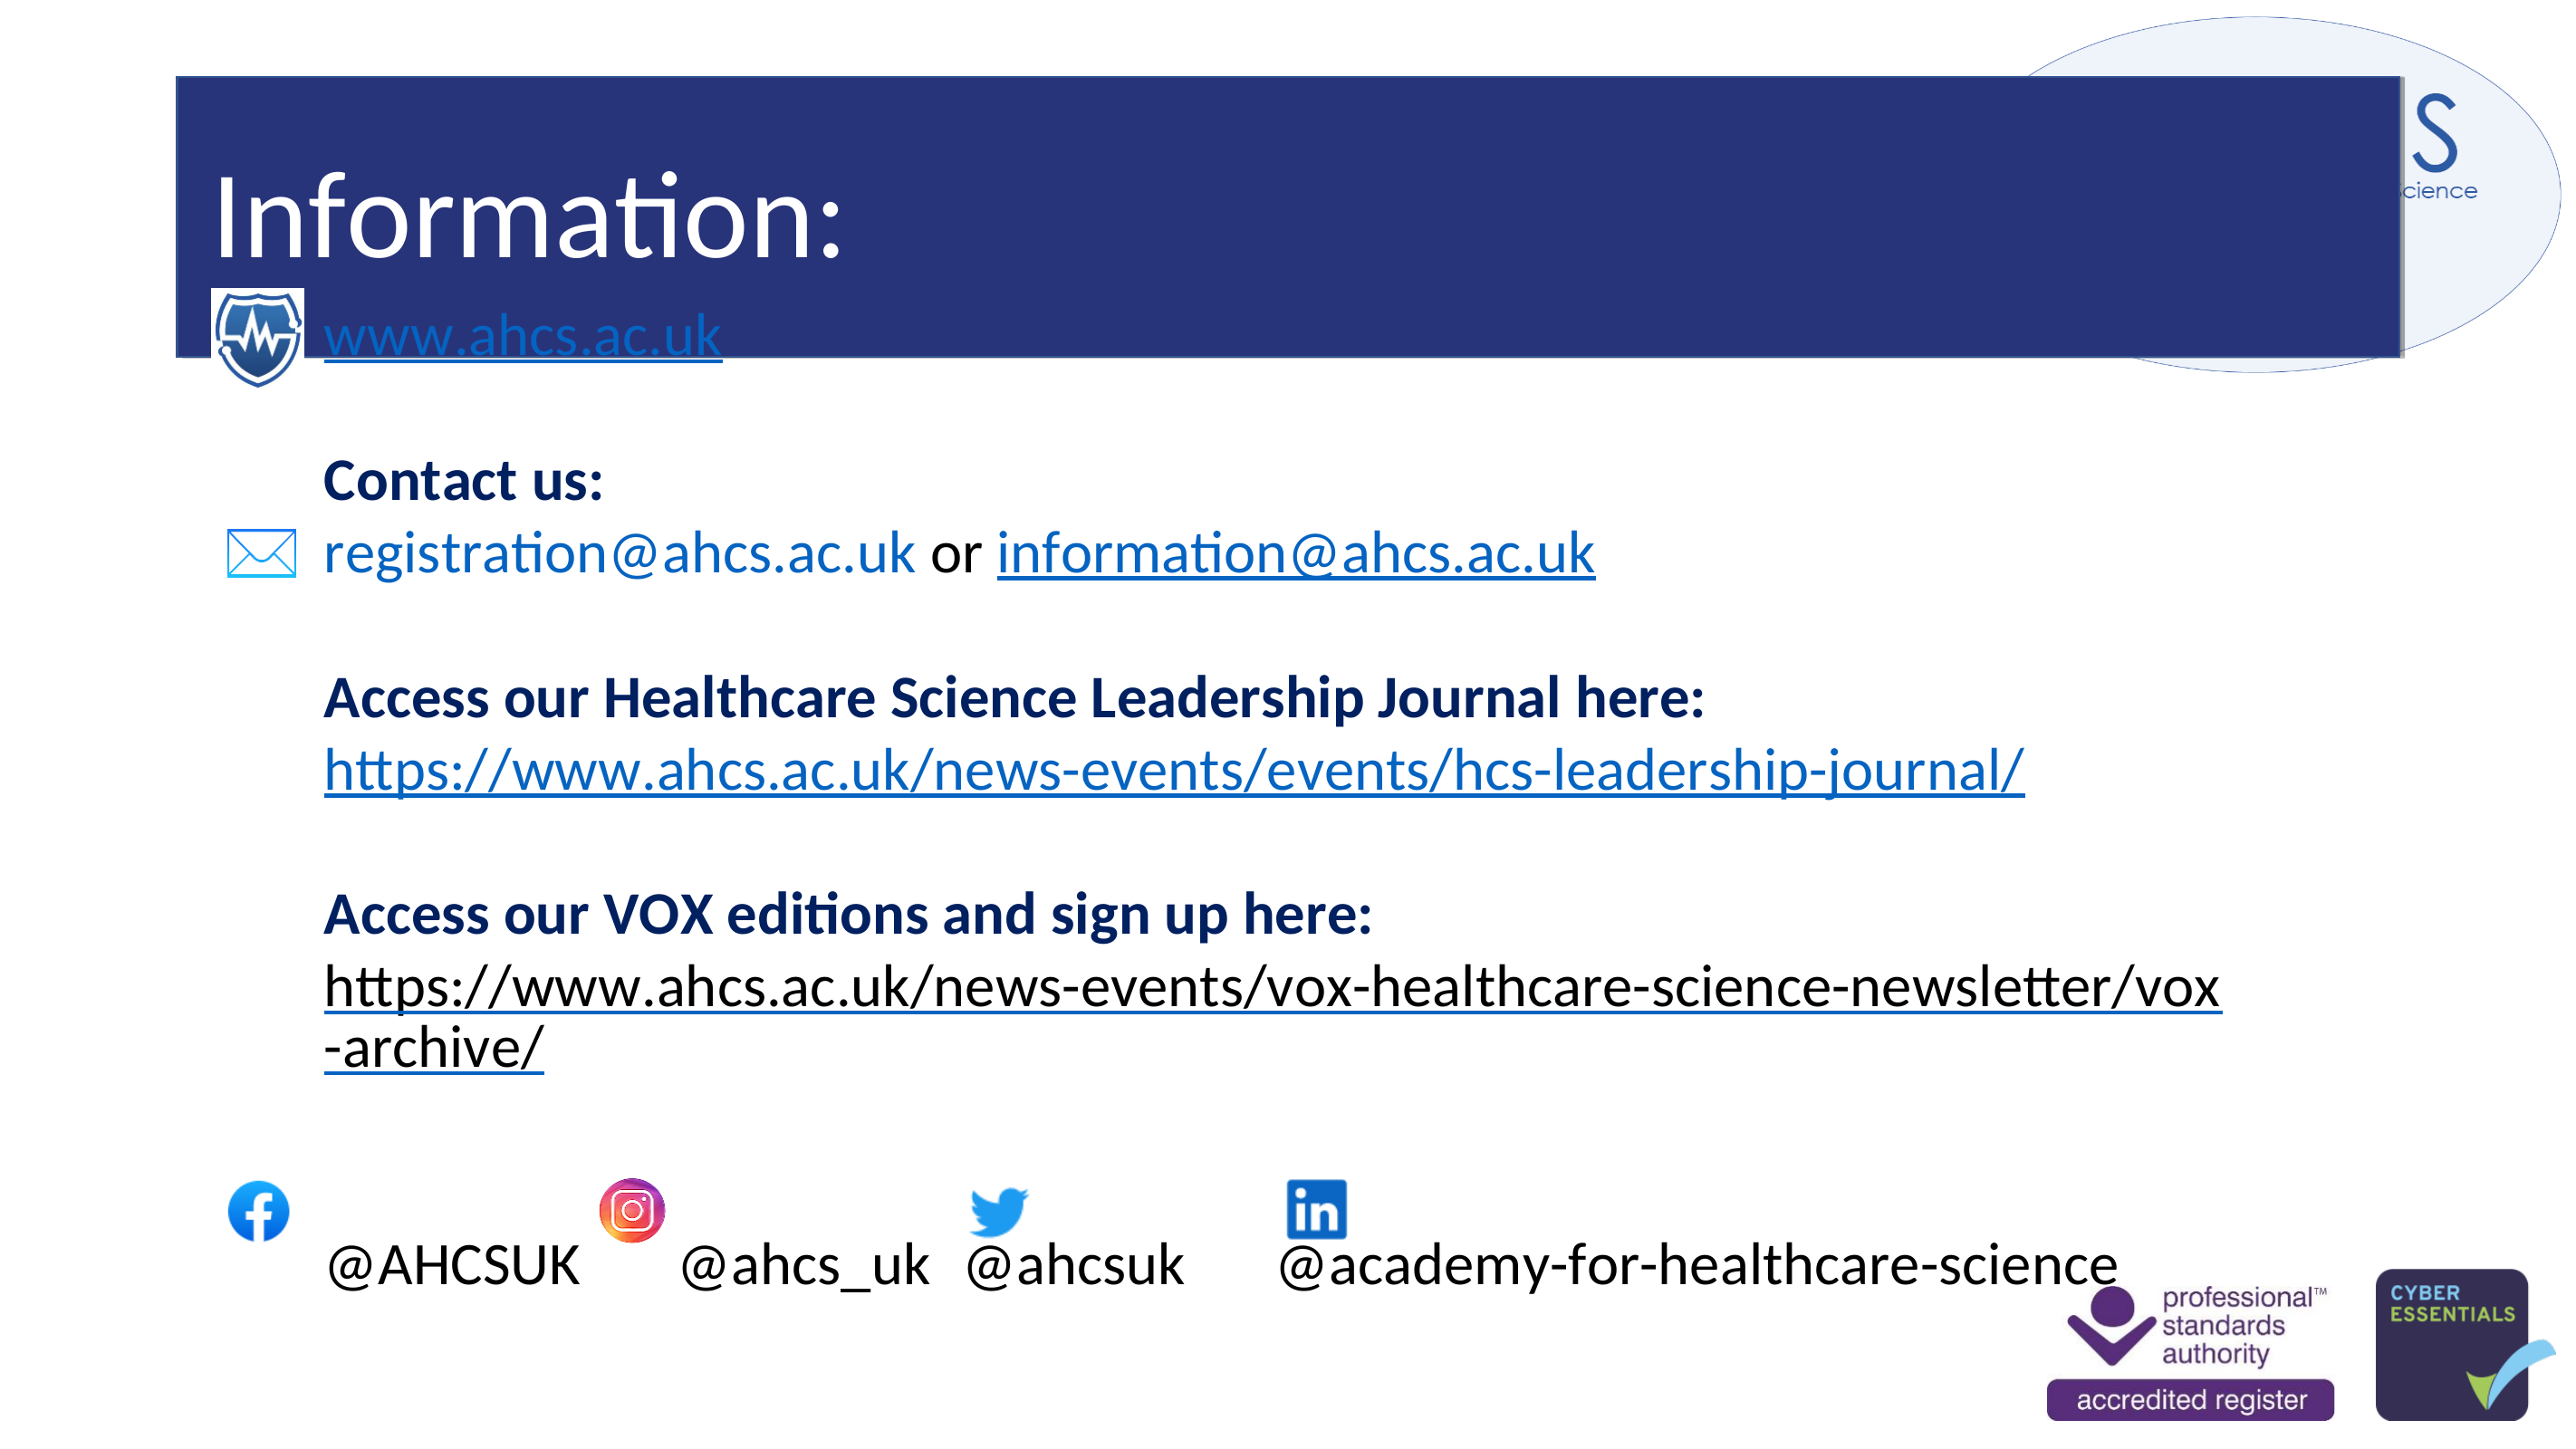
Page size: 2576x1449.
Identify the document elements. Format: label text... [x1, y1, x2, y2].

title Information: [0, 50, 735, 245]
text_box www.ahcs.ac.uk Contact us: registration@ahcs.ac.uk or information@ahcs.ac.uk Access our Healthcare Science Leadership Journal here: https://www.ahcs.ac.uk/news-events/events/hcs-leadership-journal/ Access our VOX editions and sign up here: https://www.ahcs.ac.uk/news-events/vox-healthcare-science-newsletter/vox-archive/ @AHCSUK @ahcs_uk @ahcsuk @academy-for-healthcare-science [317, 288, 2248, 1319]
picture [211, 288, 304, 389]
picture [221, 1174, 294, 1248]
picture [227, 529, 296, 578]
